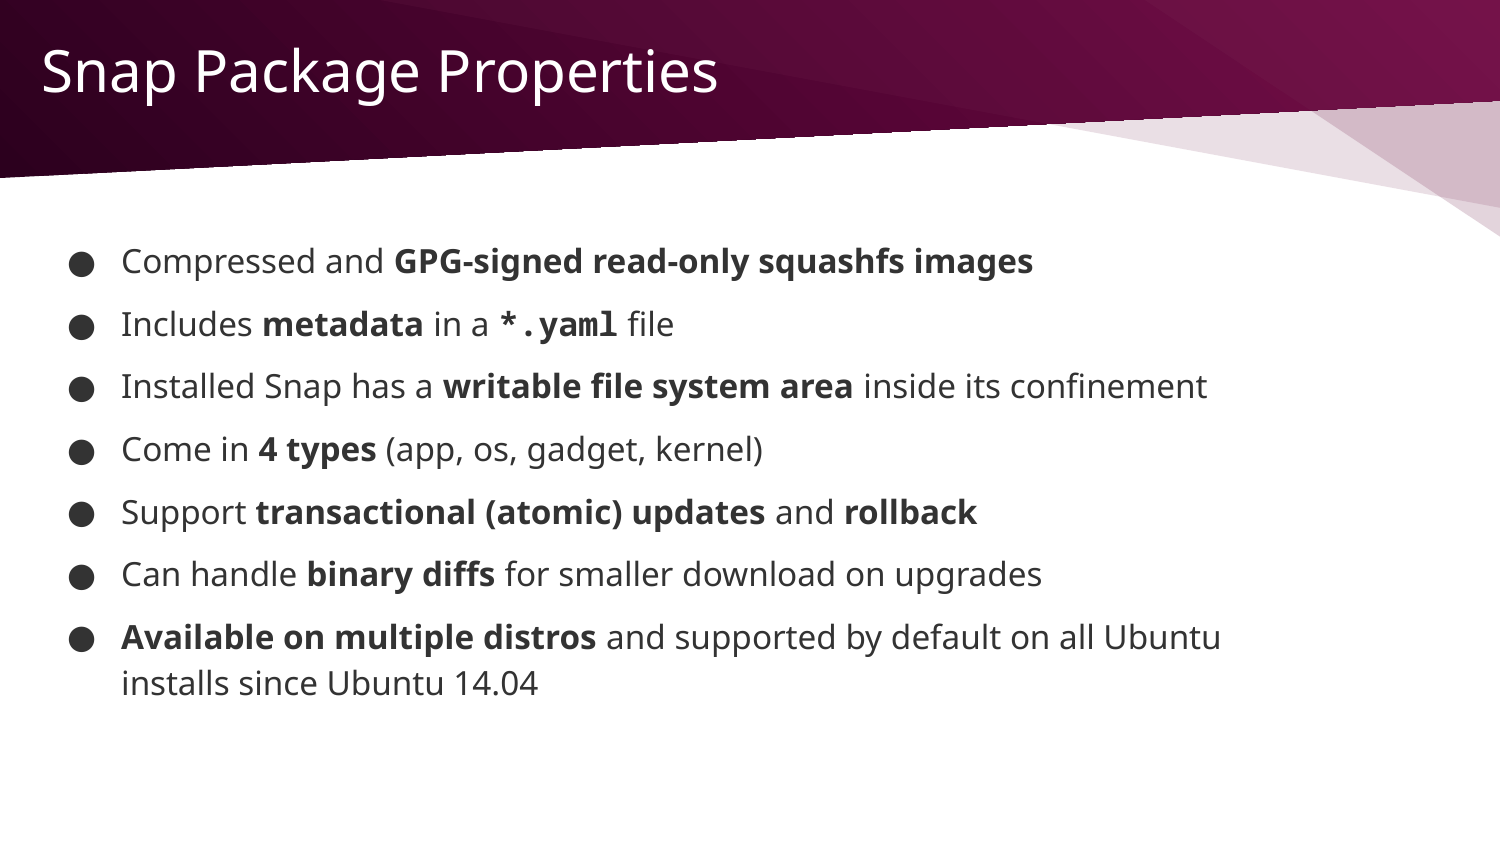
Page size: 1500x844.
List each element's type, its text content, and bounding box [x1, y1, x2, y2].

list Compressed and GPG-signed read-only squashfs images Includes metadata in a *.yaml file Installed Snap has a writable file system area inside its confinement Come in 4 types (app, os, gadget, kernel) Support transactional (atomic) updates and rollback Can handle binary diffs for smaller download on upgrades Available on multiple distros and supported by default on all Ubuntu installs since Ubuntu 14.04 [35, 229, 1324, 789]
title Snap Package Properties [41, 5, 1336, 134]
